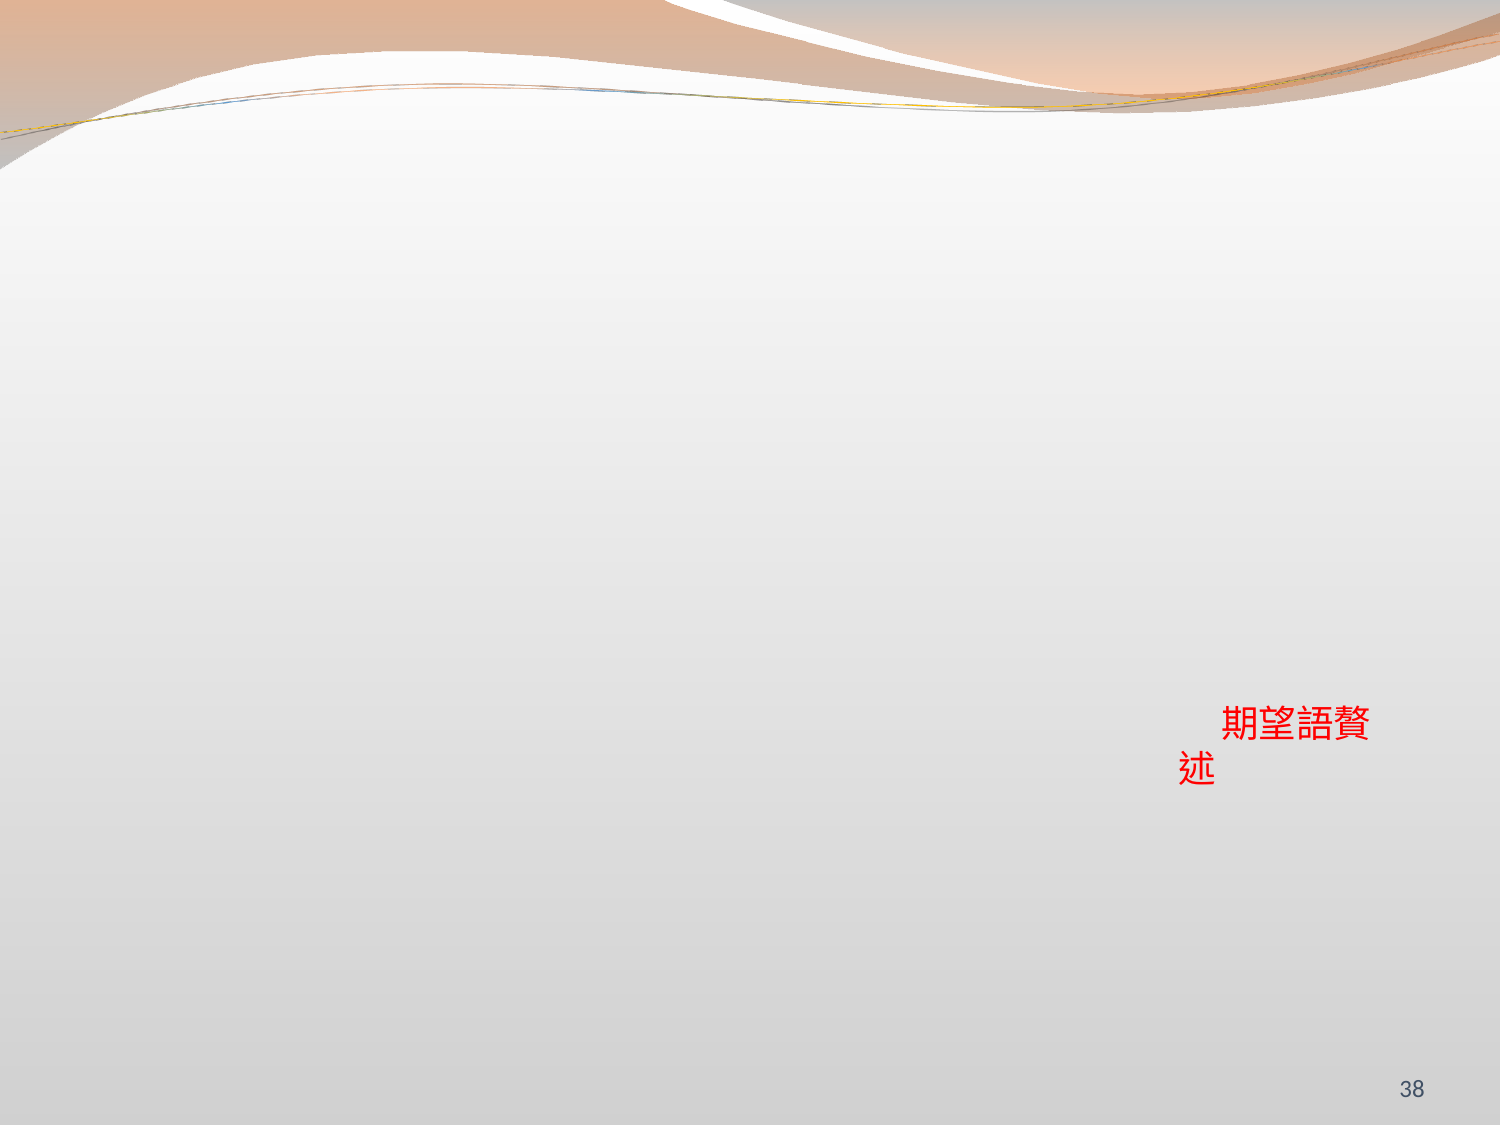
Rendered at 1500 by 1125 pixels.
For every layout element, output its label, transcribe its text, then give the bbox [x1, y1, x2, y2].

picture [0, 31, 1500, 1125]
text_box 期望語贅述 [1163, 692, 1424, 798]
